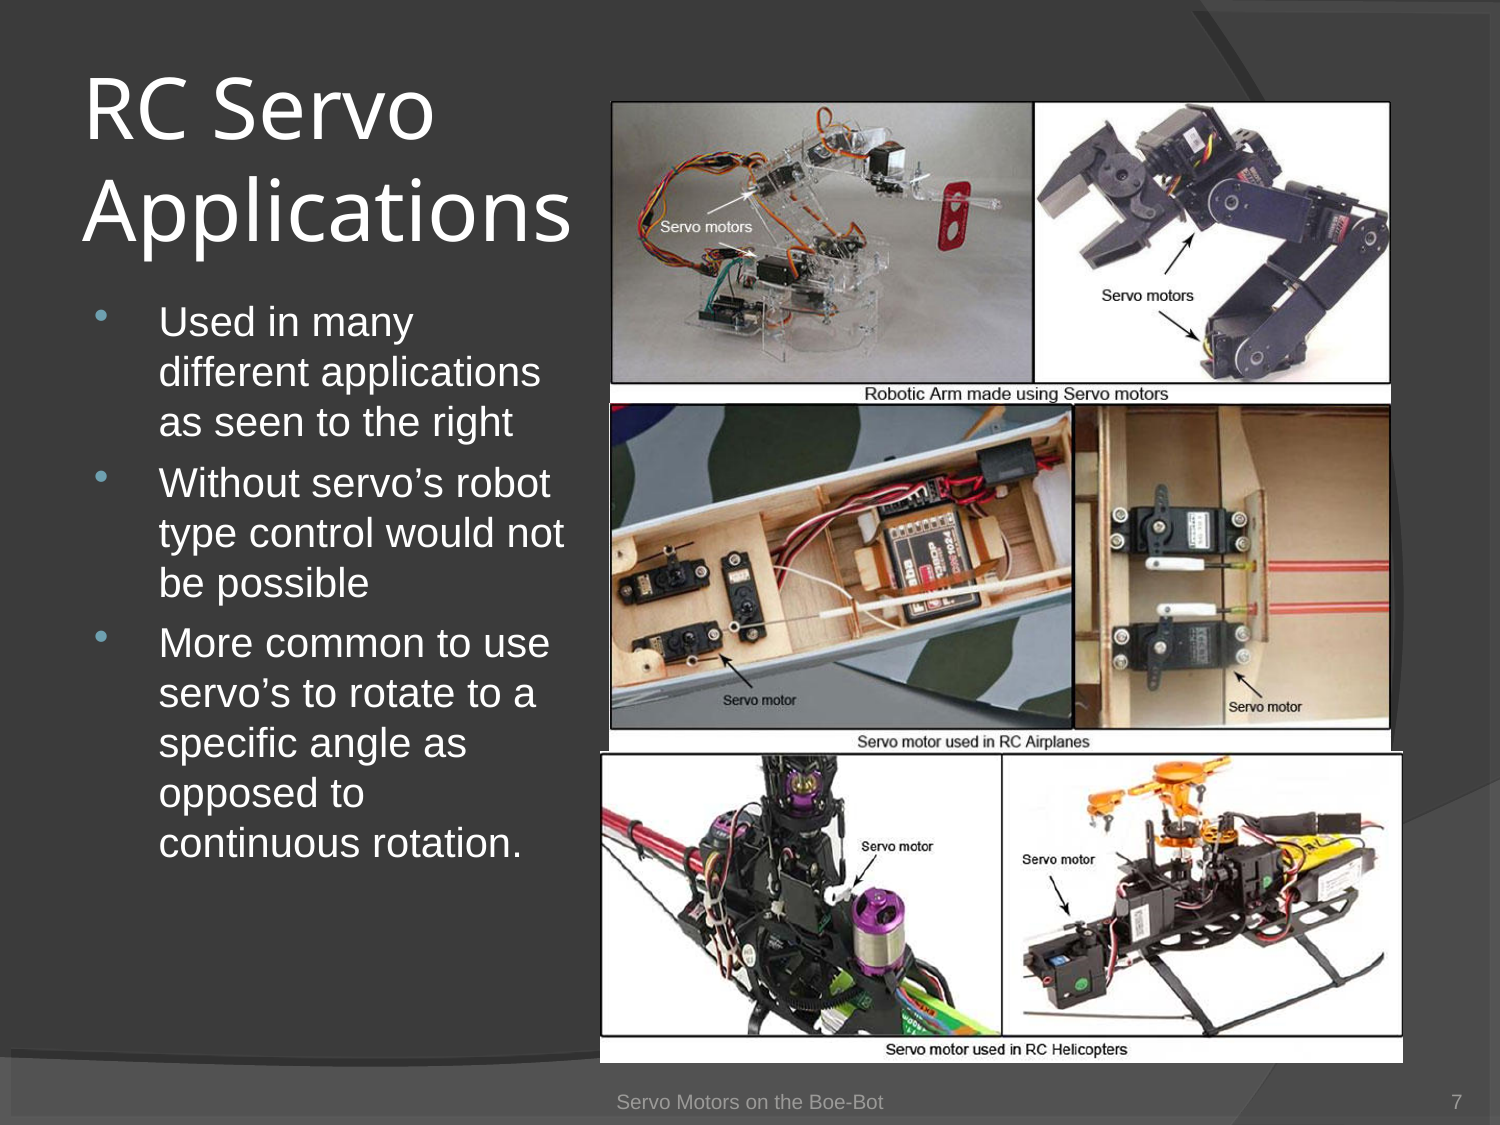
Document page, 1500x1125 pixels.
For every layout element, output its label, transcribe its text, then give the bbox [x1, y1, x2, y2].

picture [600, 101, 1403, 1063]
text_box <number> [1337, 1053, 1463, 1114]
list Used in many different applications as seen to the right Without servo’s robot type control would not be possible More common to use servo’s to rotate to a specific angle as opposed to continuous rotation. [75, 287, 588, 1005]
text_box Servo Motors on the Boe-Bot [512, 1053, 988, 1114]
title RC Servo Applications [74, 46, 650, 267]
